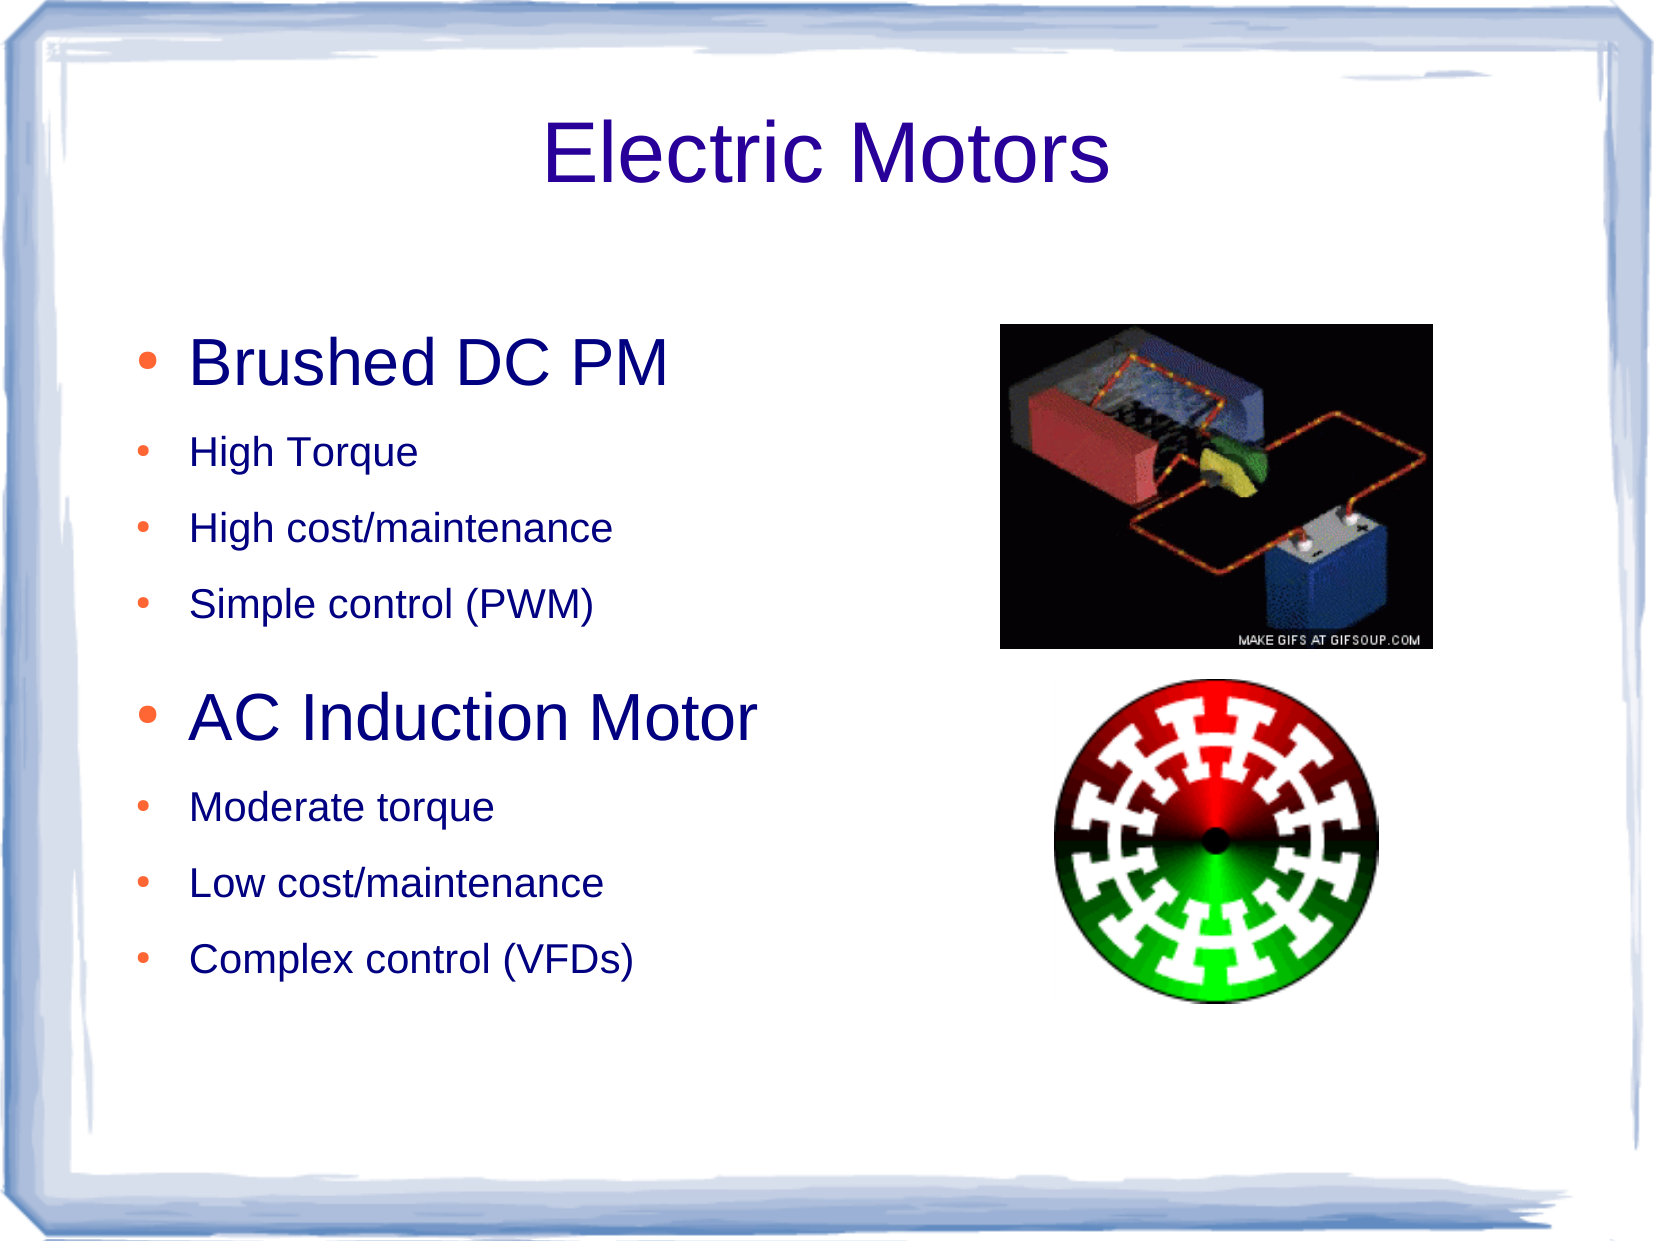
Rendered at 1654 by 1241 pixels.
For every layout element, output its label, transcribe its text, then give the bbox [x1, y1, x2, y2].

list AC Induction Motor Moderate torque Low cost/maintenance Complex control (VFDs) [118, 679, 827, 1004]
list Brushed DC PM High Torque High cost/maintenance Simple control (PWM) [118, 324, 827, 649]
picture [0, 0, 1654, 1241]
title Electric Motors [82, 49, 1571, 257]
